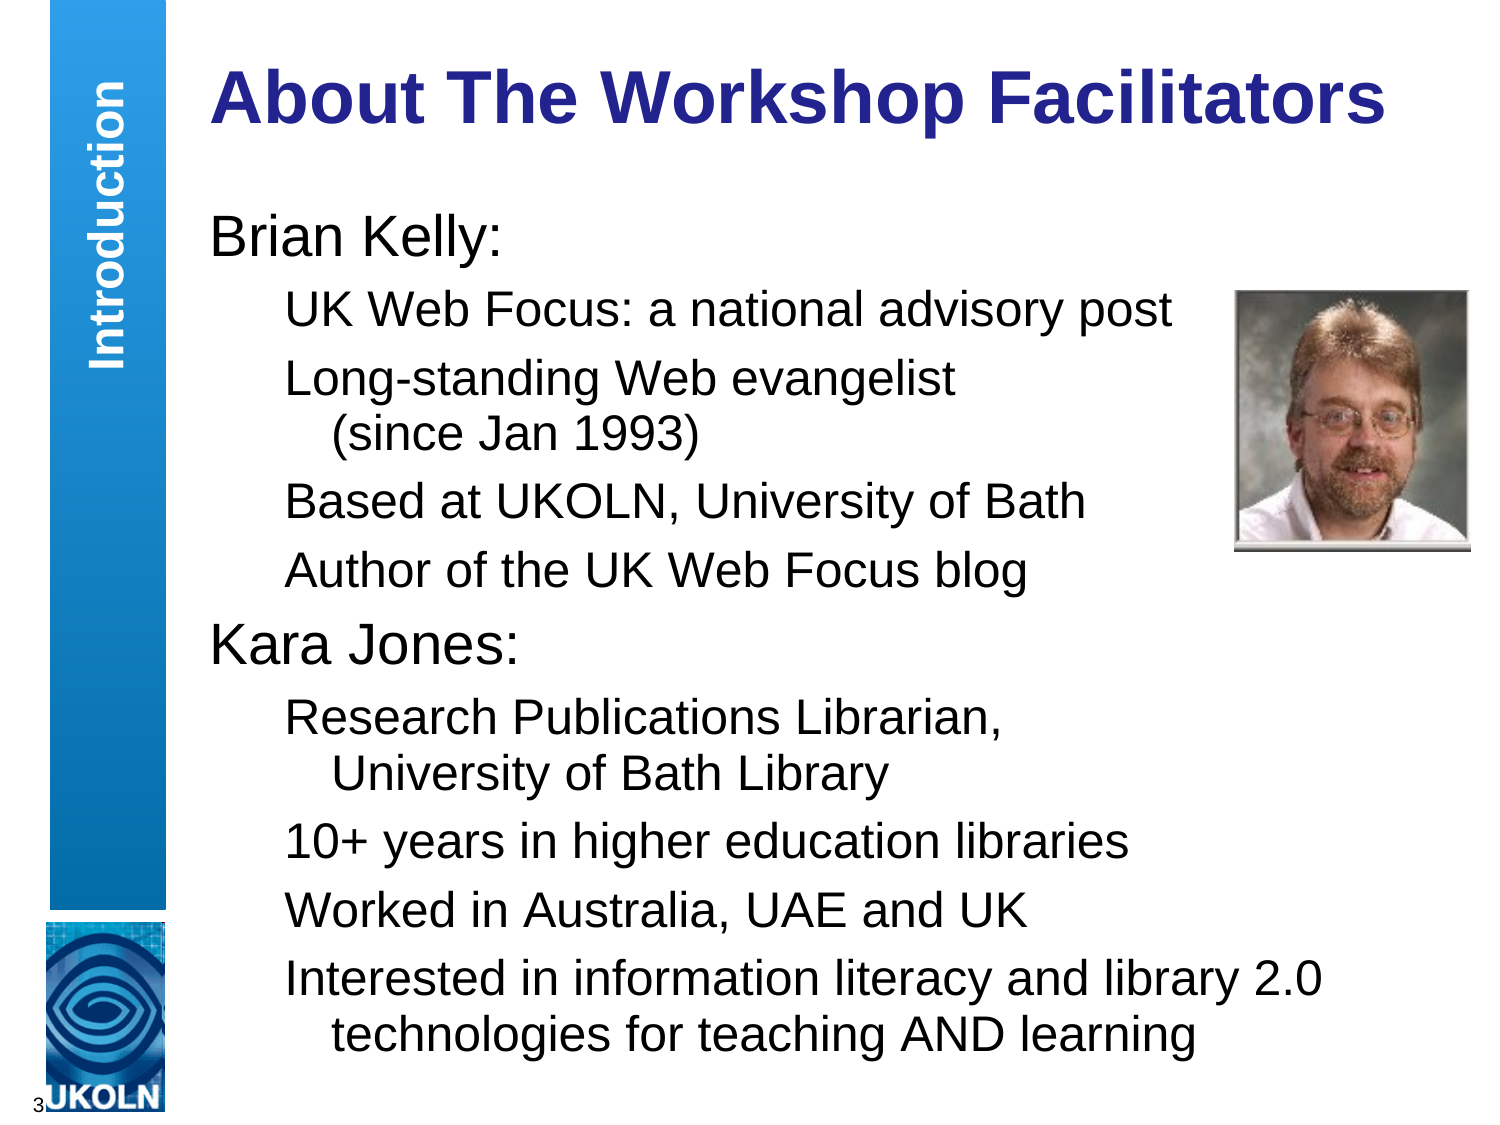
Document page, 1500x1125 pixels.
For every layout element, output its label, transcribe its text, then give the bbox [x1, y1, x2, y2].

picture [1234, 290, 1471, 552]
picture [46, 922, 165, 1112]
list Brian Kelly: UK Web Focus: a national advisory post Long-standing Web evangelist (since Jan 1993) Based at UKOLN, University of Bath Author of the UK Web Focus blog Kara Jones: Research Publications Librarian, University of Bath Library 10+ years in higher education libraries Worked in Australia, UAE and UK Interested in information literacy and library 2.0 technologies for teaching AND learning [194, 196, 1464, 1125]
text_box Introduction [70, 64, 142, 387]
picture [46, 922, 58, 927]
title About The Workshop Facilitators [194, 42, 1447, 153]
